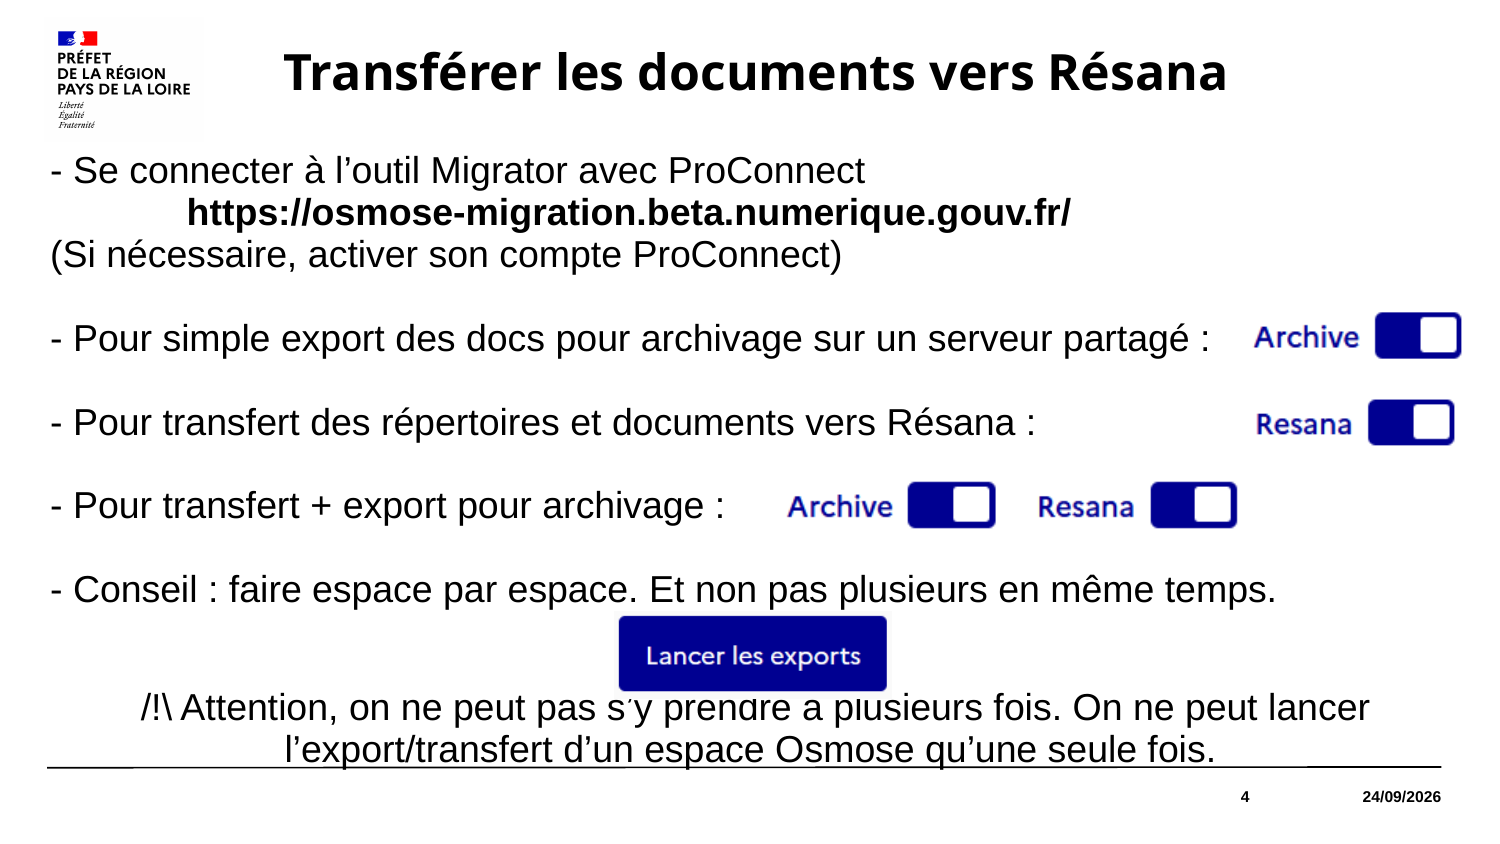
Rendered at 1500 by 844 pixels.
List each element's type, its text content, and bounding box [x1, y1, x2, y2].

picture [1228, 303, 1471, 367]
title Transférer les documents vers Résana [283, 47, 1347, 166]
text_box - Se connecter à l’outil Migrator avec ProConnect https://osmose-migration.beta.numerique.gouv.fr/ (Si nécessaire, activer son compte ProConnect) - Pour simple export des docs pour archivage sur un serveur partagé : - Pour transfert des répertoires et documents vers Résana : - Pour transfert + export pour archivage : - Conseil : faire espace par espace. Et non pas plusieurs en même temps. [35, 141, 1323, 792]
picture [614, 611, 892, 699]
text_box /!\ Attention, on ne peut pas s’y prendre à plusieurs fois. On ne peut lancer l’export/transfert d’un espace Osmose qu’une seule fois. [41, 679, 1471, 820]
picture [1240, 392, 1464, 455]
picture [44, 17, 204, 141]
picture [767, 479, 1253, 538]
